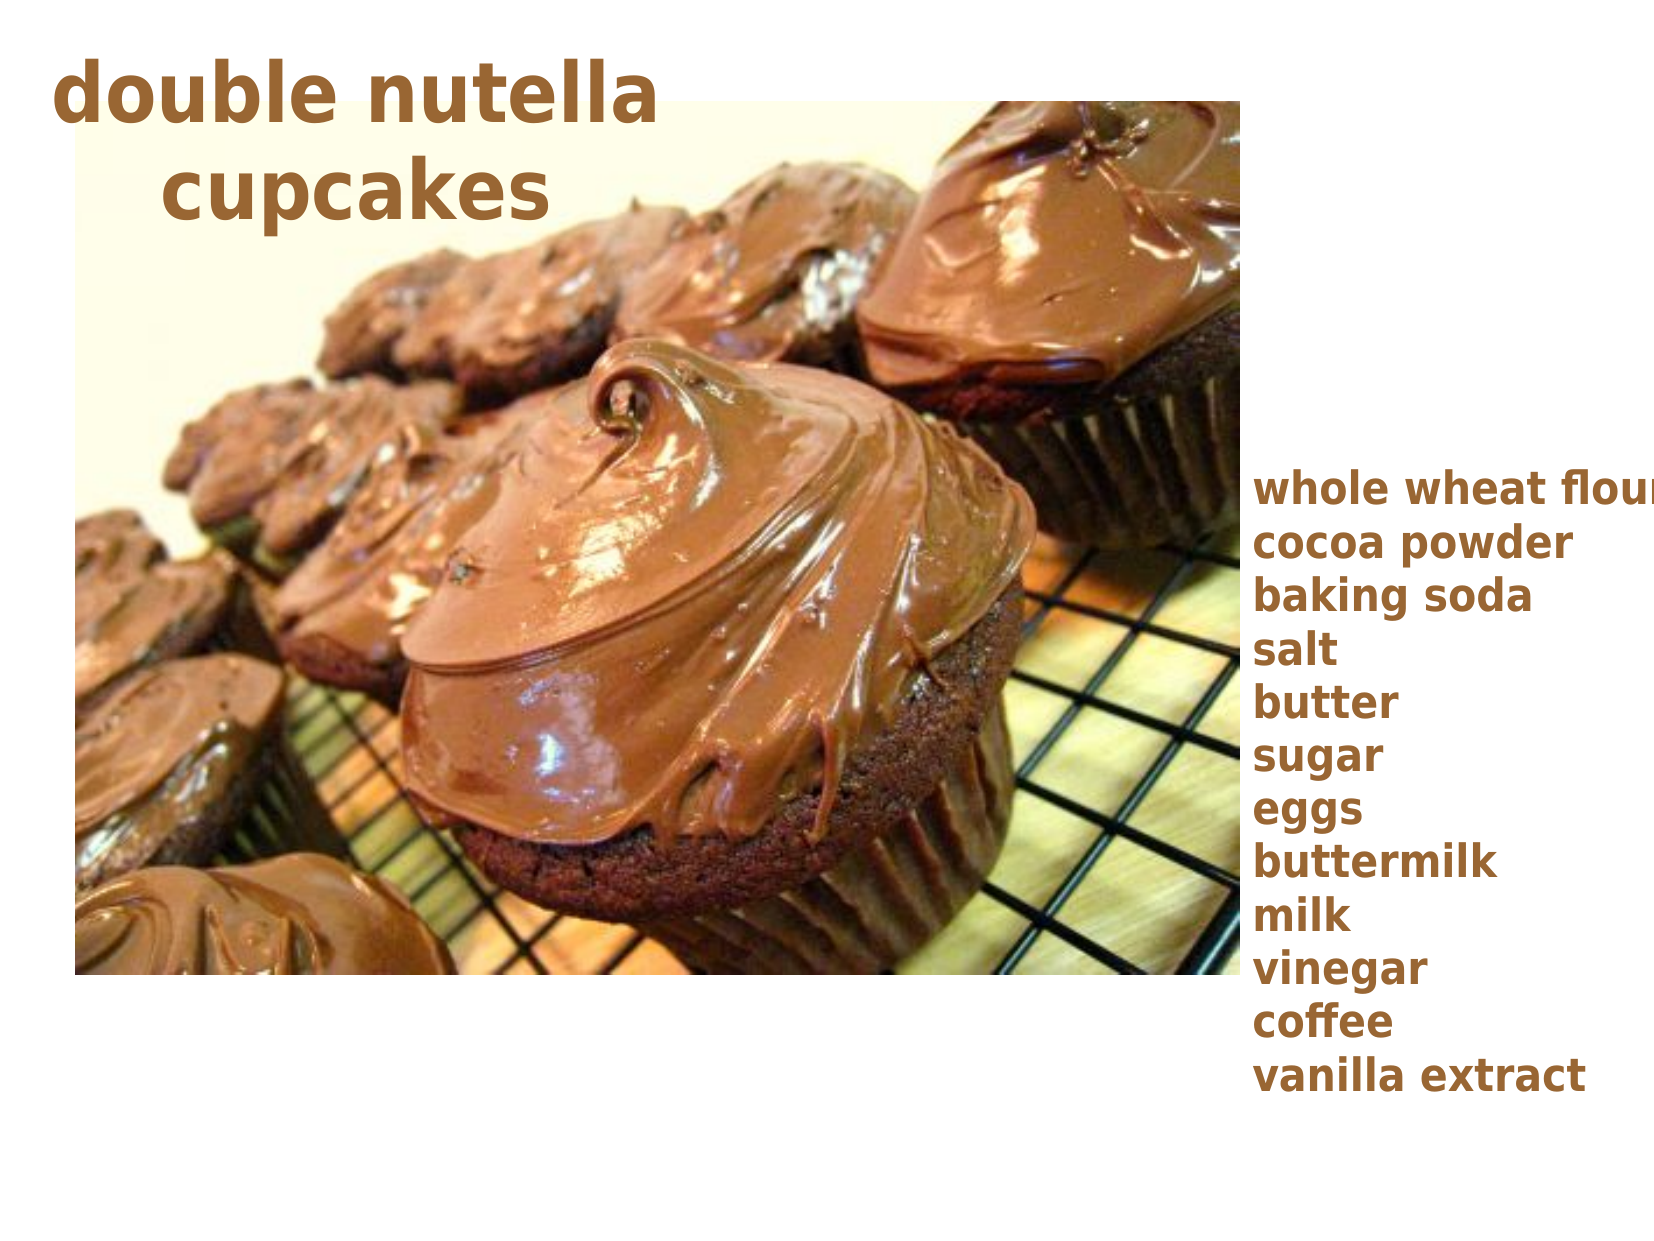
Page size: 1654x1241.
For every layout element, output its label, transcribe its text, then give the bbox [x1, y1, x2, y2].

picture [75, 101, 1240, 976]
text_box double nutella cupcakes [0, 37, 713, 247]
text_box whole wheat flour cocoa powder baking soda salt butter sugar eggs buttermilk milk vinegar coffee vanilla extract [1237, 455, 1654, 1163]
